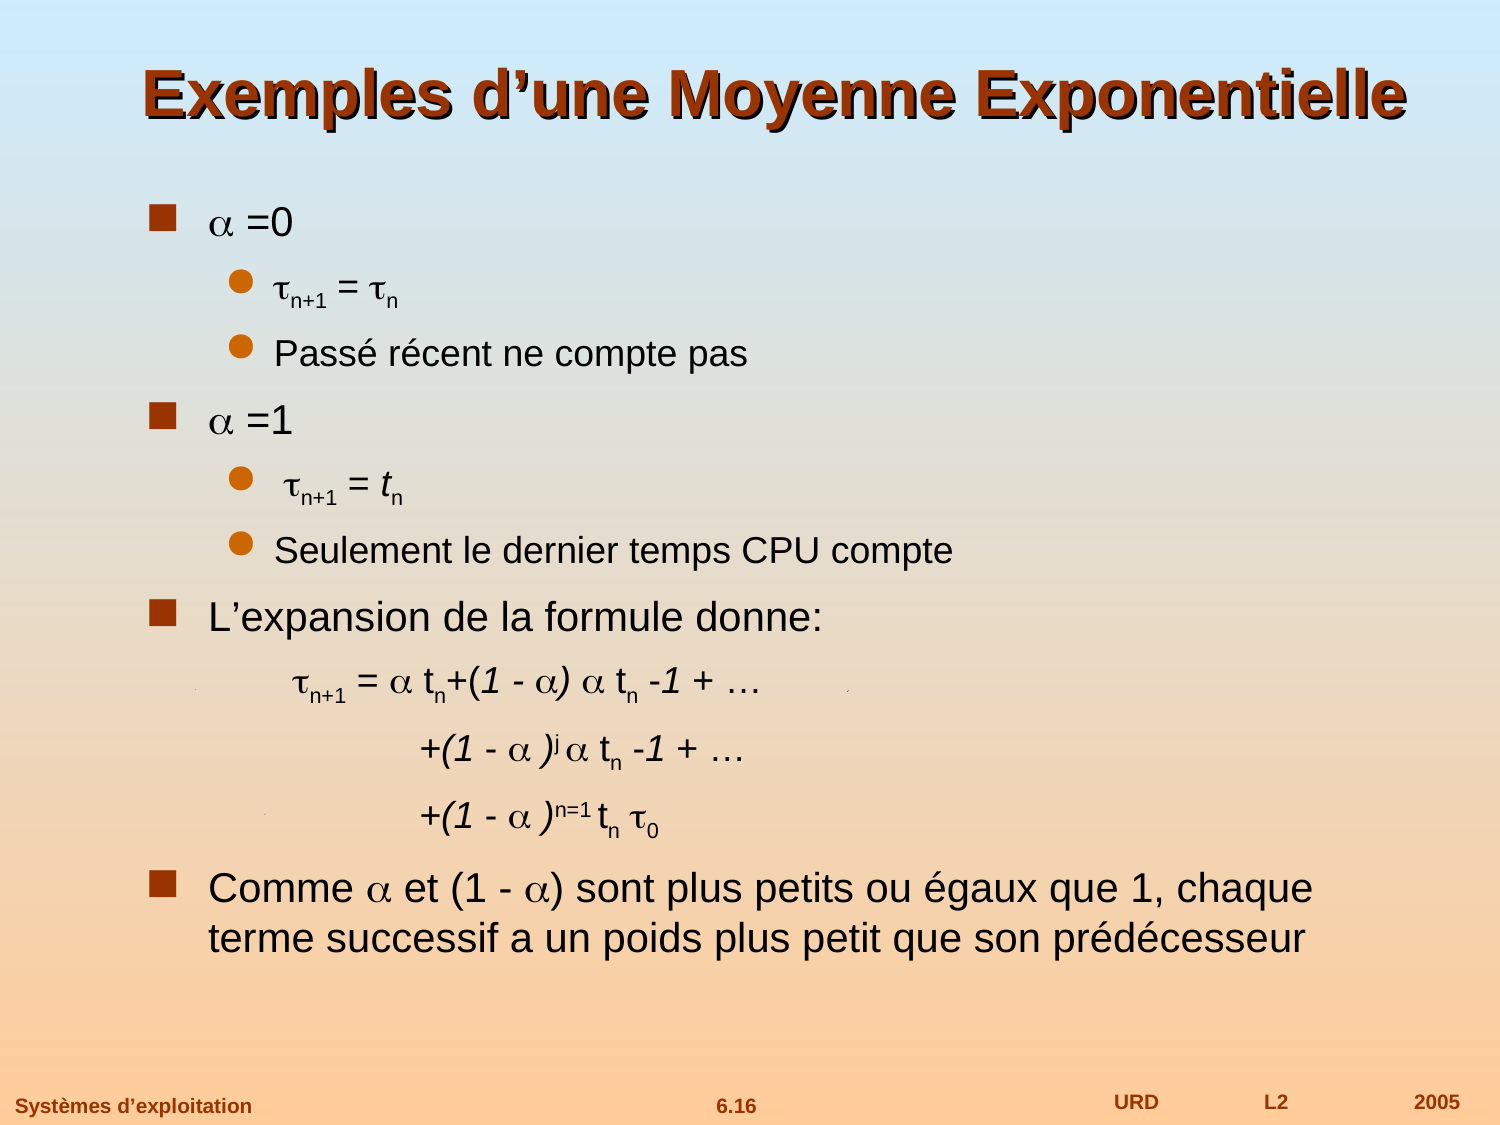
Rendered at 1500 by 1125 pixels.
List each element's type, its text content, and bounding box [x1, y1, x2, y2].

title Exemples d’une Moyenne Exponentielle [112, 37, 1438, 138]
list  =0 n+1 = n Passé récent ne compte pas  =1 n+1 = tn Seulement le dernier temps CPU compte L’expansion de la formule donne: n+1 =  tn+(1 - )  tn -1 + … +(1 -  )j  tn -1 + … +(1 -  )n=1 tn 0 Comme  et (1 - ) sont plus petits ou égaux que 1, chaque terme successif a un poids plus petit que son prédécesseur [137, 187, 1426, 988]
